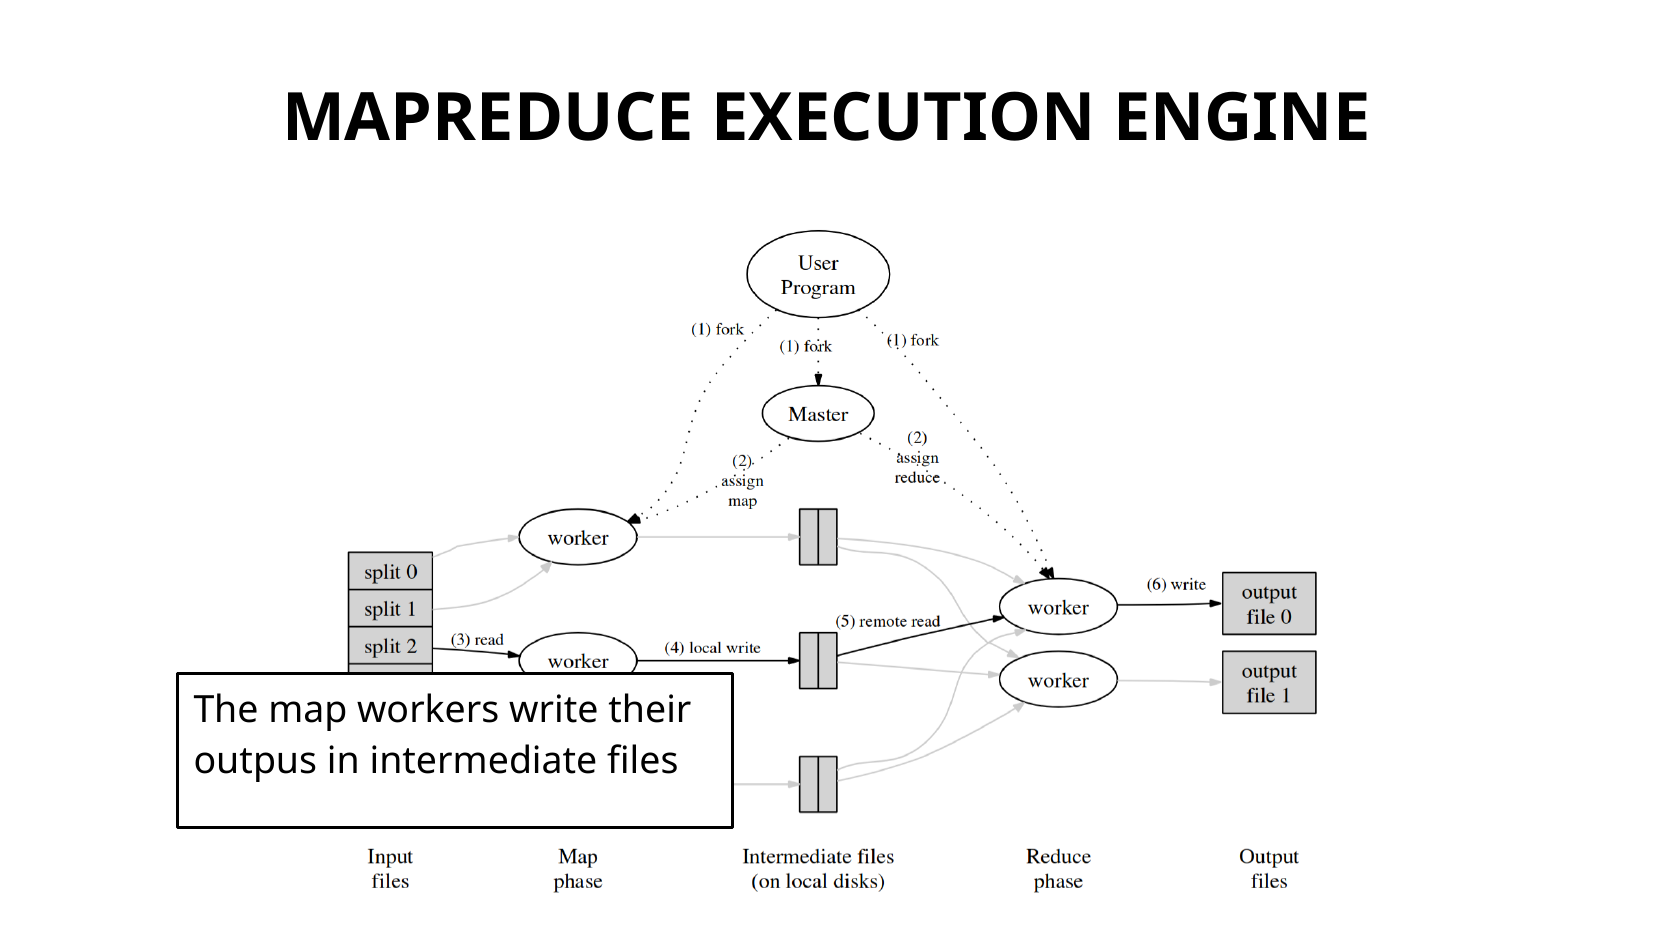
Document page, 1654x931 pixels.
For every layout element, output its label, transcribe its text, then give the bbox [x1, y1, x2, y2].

picture [324, 223, 1329, 900]
title MAPREDUCE EXECUTION ENGINE [82, 36, 1571, 193]
text_box The map workers write their outpus in intermediate files [177, 673, 733, 828]
